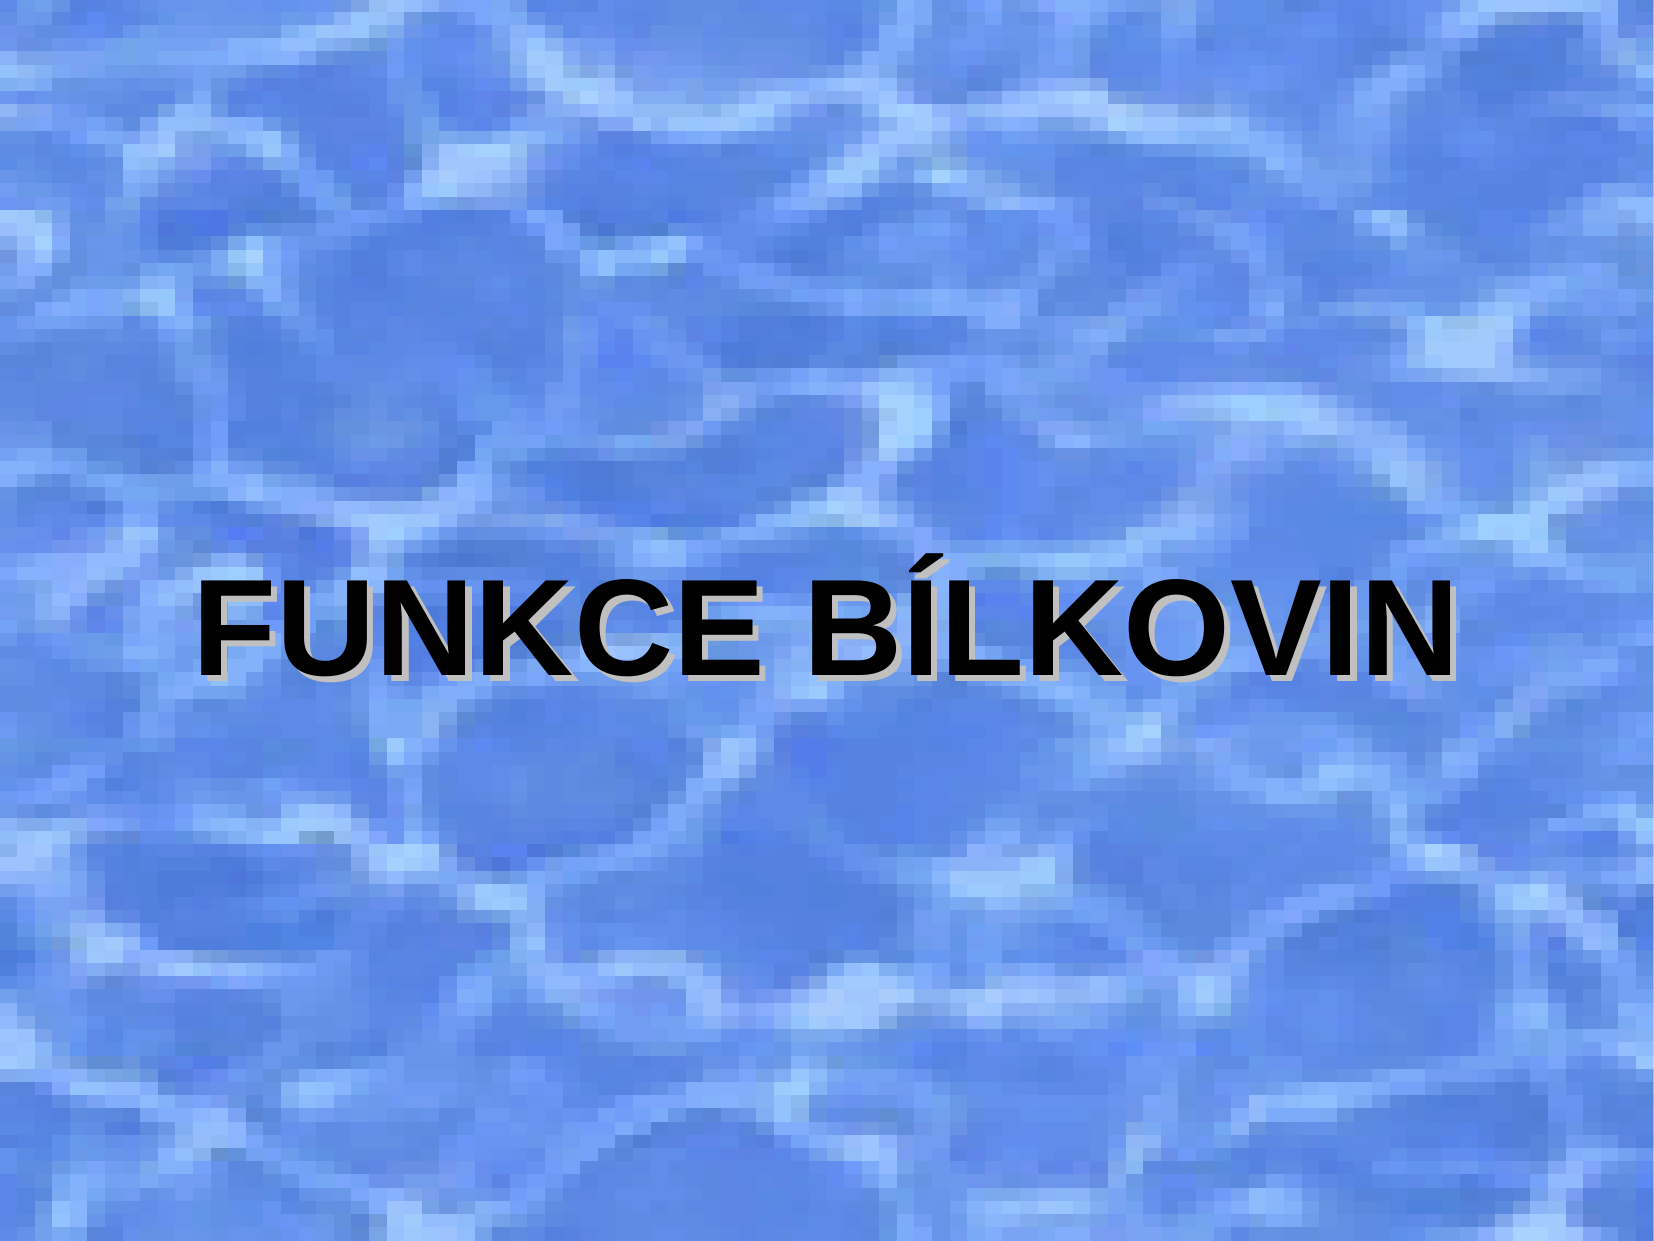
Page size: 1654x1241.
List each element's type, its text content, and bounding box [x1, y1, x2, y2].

subtitle FUNKCE BÍLKOVIN [82, 210, 1571, 1030]
